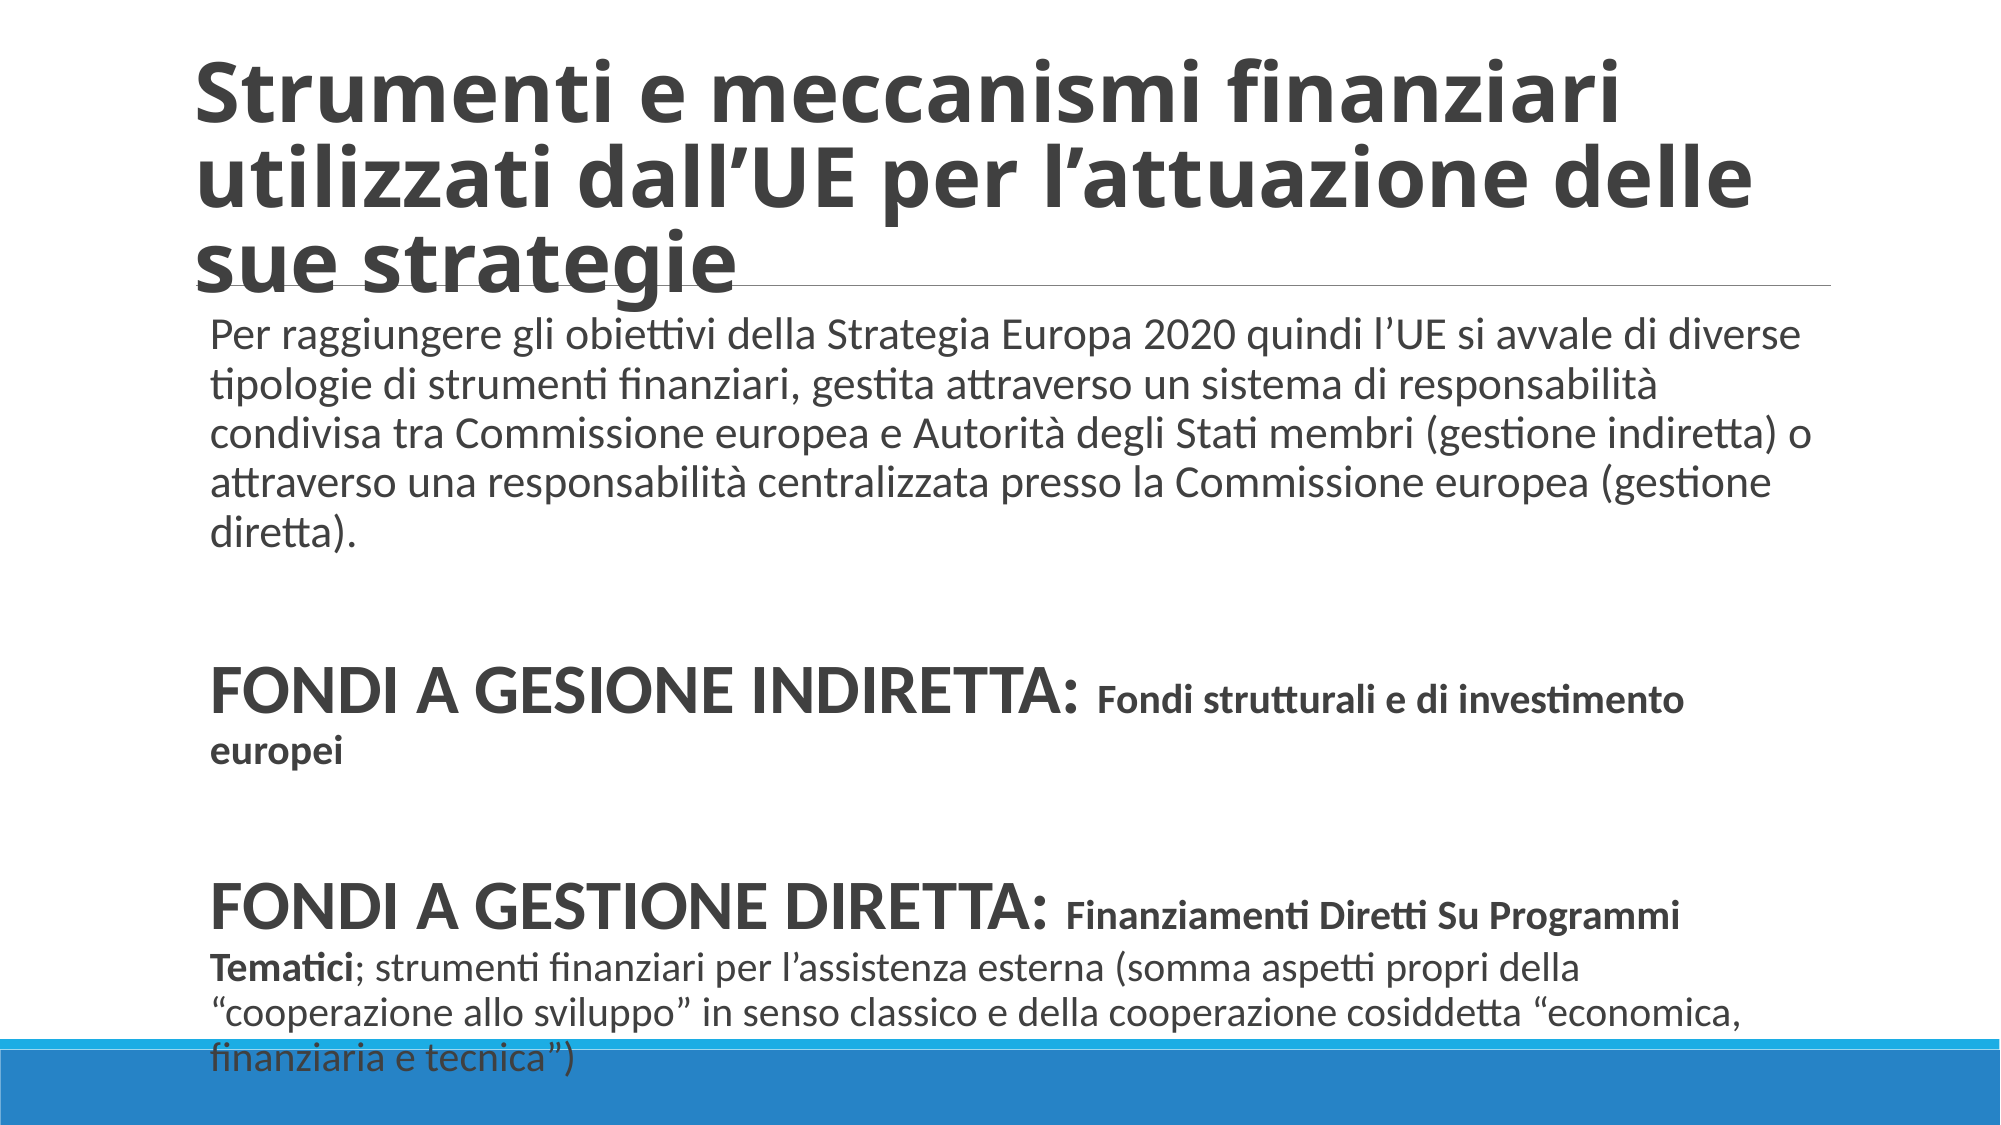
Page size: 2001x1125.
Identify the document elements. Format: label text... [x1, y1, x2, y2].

list Per raggiungere gli obiettivi della Strategia Europa 2020 quindi l’UE si avvale di diverse tipologie di strumenti finanziari, gestita attraverso un sistema di responsabilità condivisa tra Commissione europea e Autorità degli Stati membri (gestione indiretta) o attraverso una responsabilità centralizzata presso la Commissione europea (gestione diretta). FONDI A GESIONE INDIRETTA: Fondi strutturali e di investimento europei FONDI A GESTIONE DIRETTA: Finanziamenti Diretti Su Programmi Tematici; strumenti finanziari per l’assistenza esterna (somma aspetti propri della “cooperazione allo sviluppo” in senso classico e della cooperazione cosiddetta “economica, finanziaria e tecnica”) [180, 302, 1830, 963]
title Strumenti e meccanismi finanziari utilizzati dall’UE per l’attuazione delle sue strategie [180, 47, 1830, 285]
